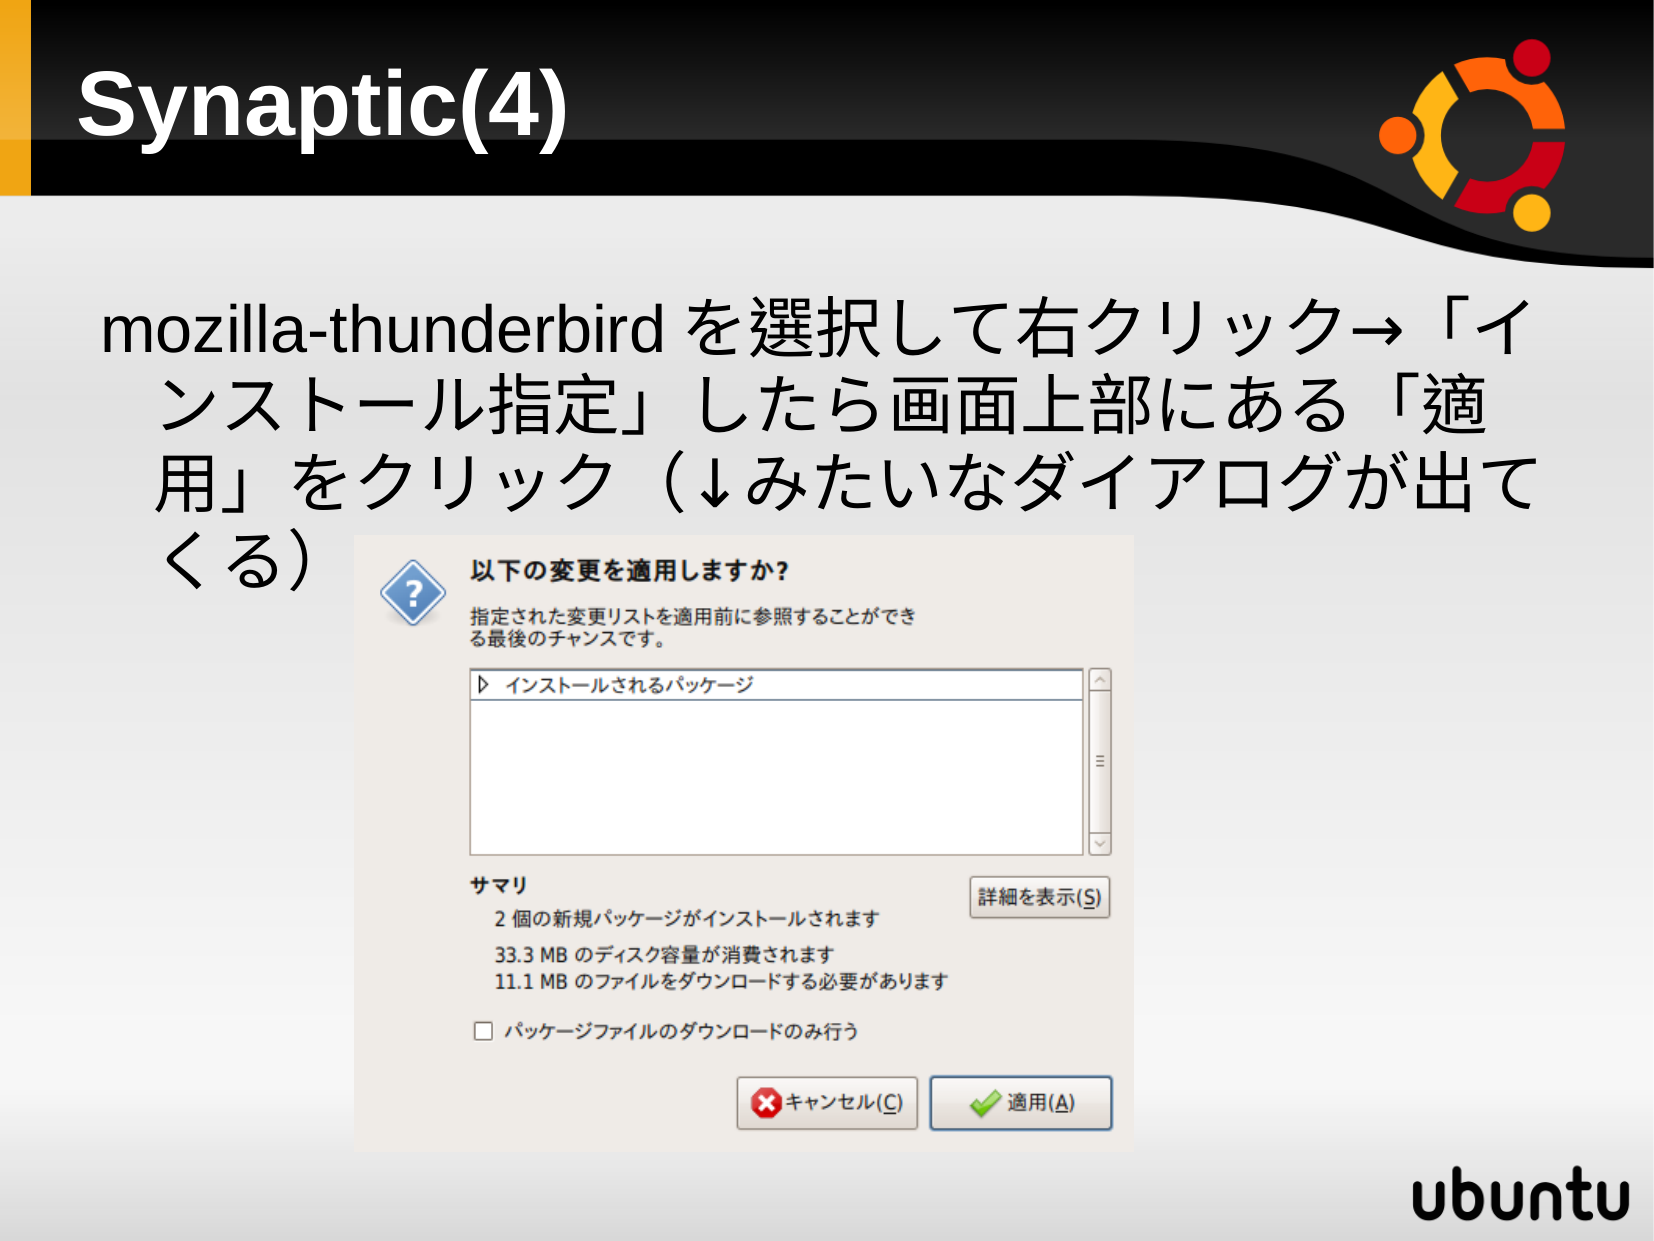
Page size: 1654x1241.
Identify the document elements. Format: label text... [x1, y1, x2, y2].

title Synaptic(4) [76, 7, 1565, 200]
picture [0, 0, 1654, 1241]
list mozilla-thunderbirdを選択して右クリック→「インストール指定」したら画面上部にある「適用」をクリック（↓みたいなダイアログが出てくる） [82, 290, 1571, 1094]
